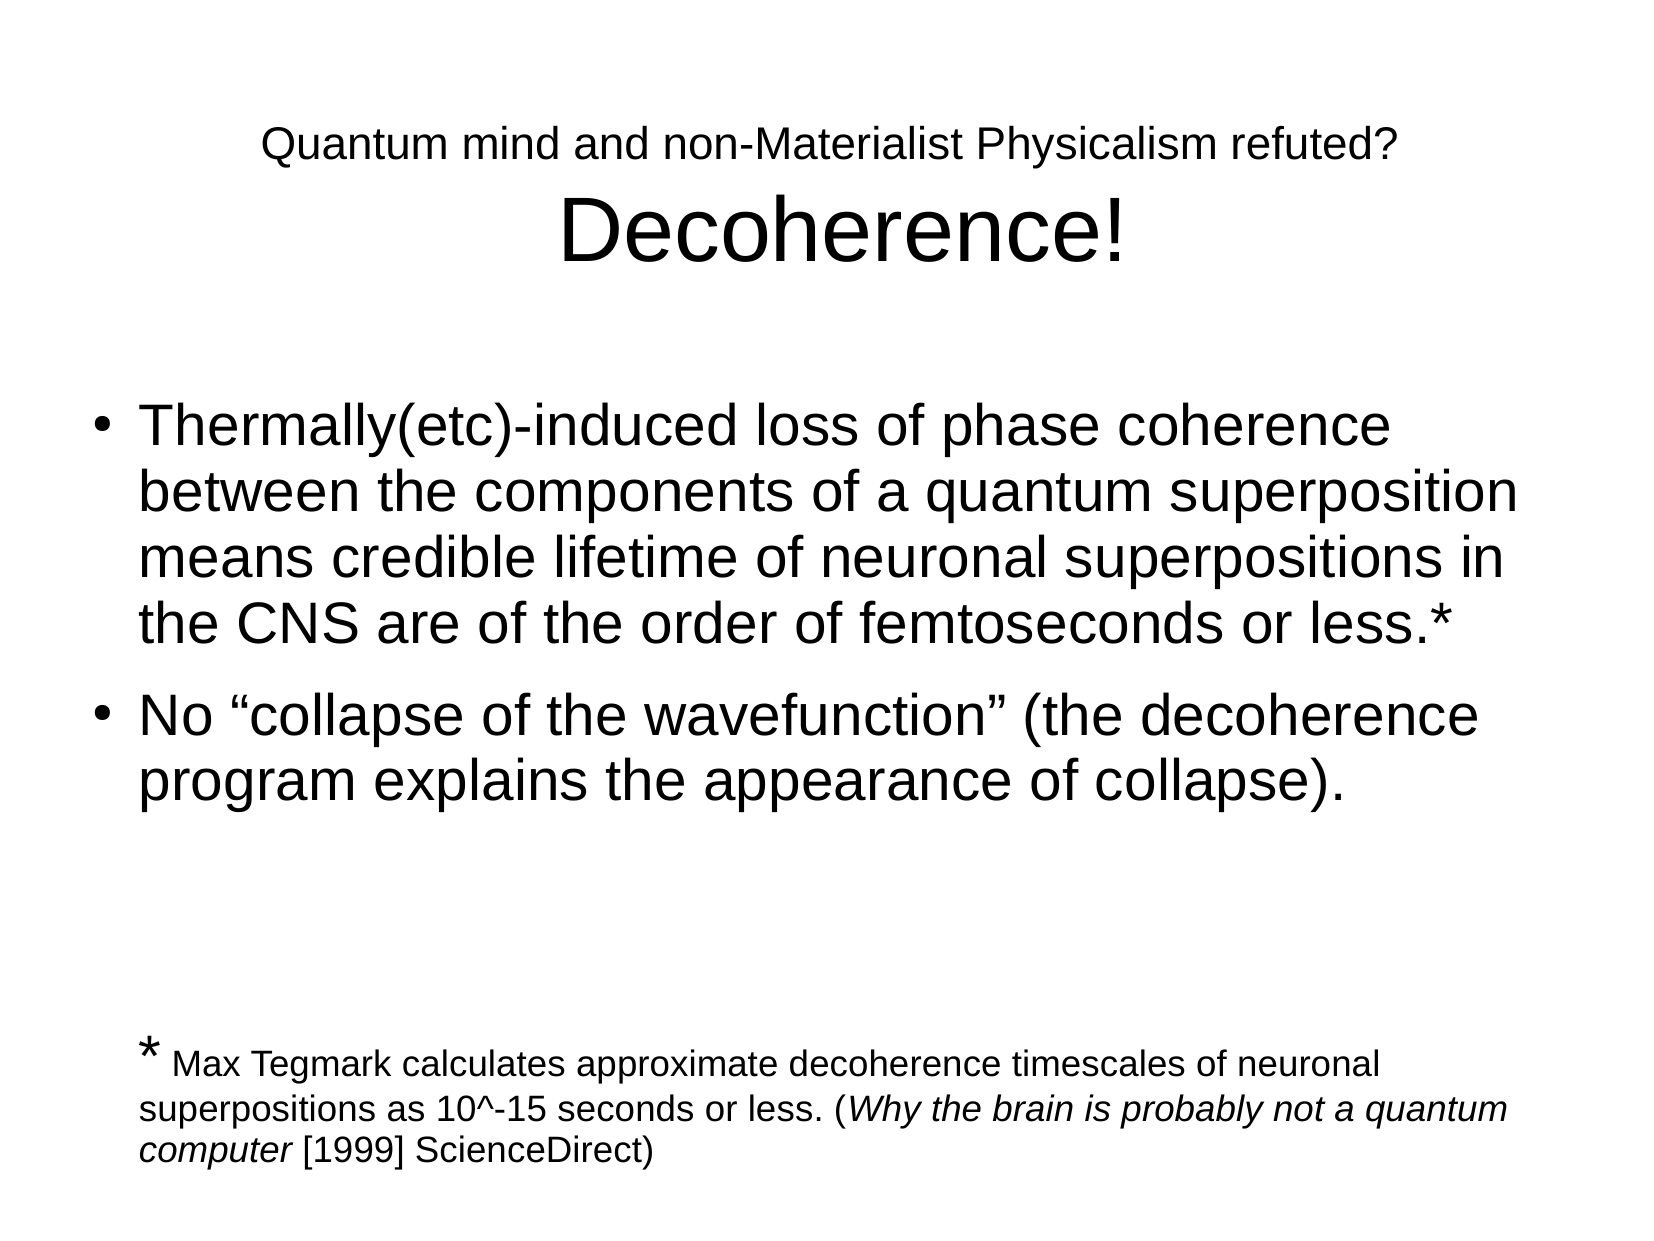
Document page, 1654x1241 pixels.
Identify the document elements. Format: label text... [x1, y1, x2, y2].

list Thermally(etc)-induced loss of phase coherence between the components of a quantum superposition means credible lifetime of neuronal superpositions in the CNS are of the order of femtoseconds or less.* No “collapse of the wavefunction” (the decoherence program explains the appearance of collapse). * Max Tegmark calculates approximate decoherence timescales of neuronal superpositions as 10^-15 seconds or less. (Why the brain is probably not a quantum computer [1999] ScienceDirect) [76, 300, 1565, 1186]
title Quantum mind and non-Materialist Physicalism refuted? Decoherence! [98, 75, 1587, 283]
